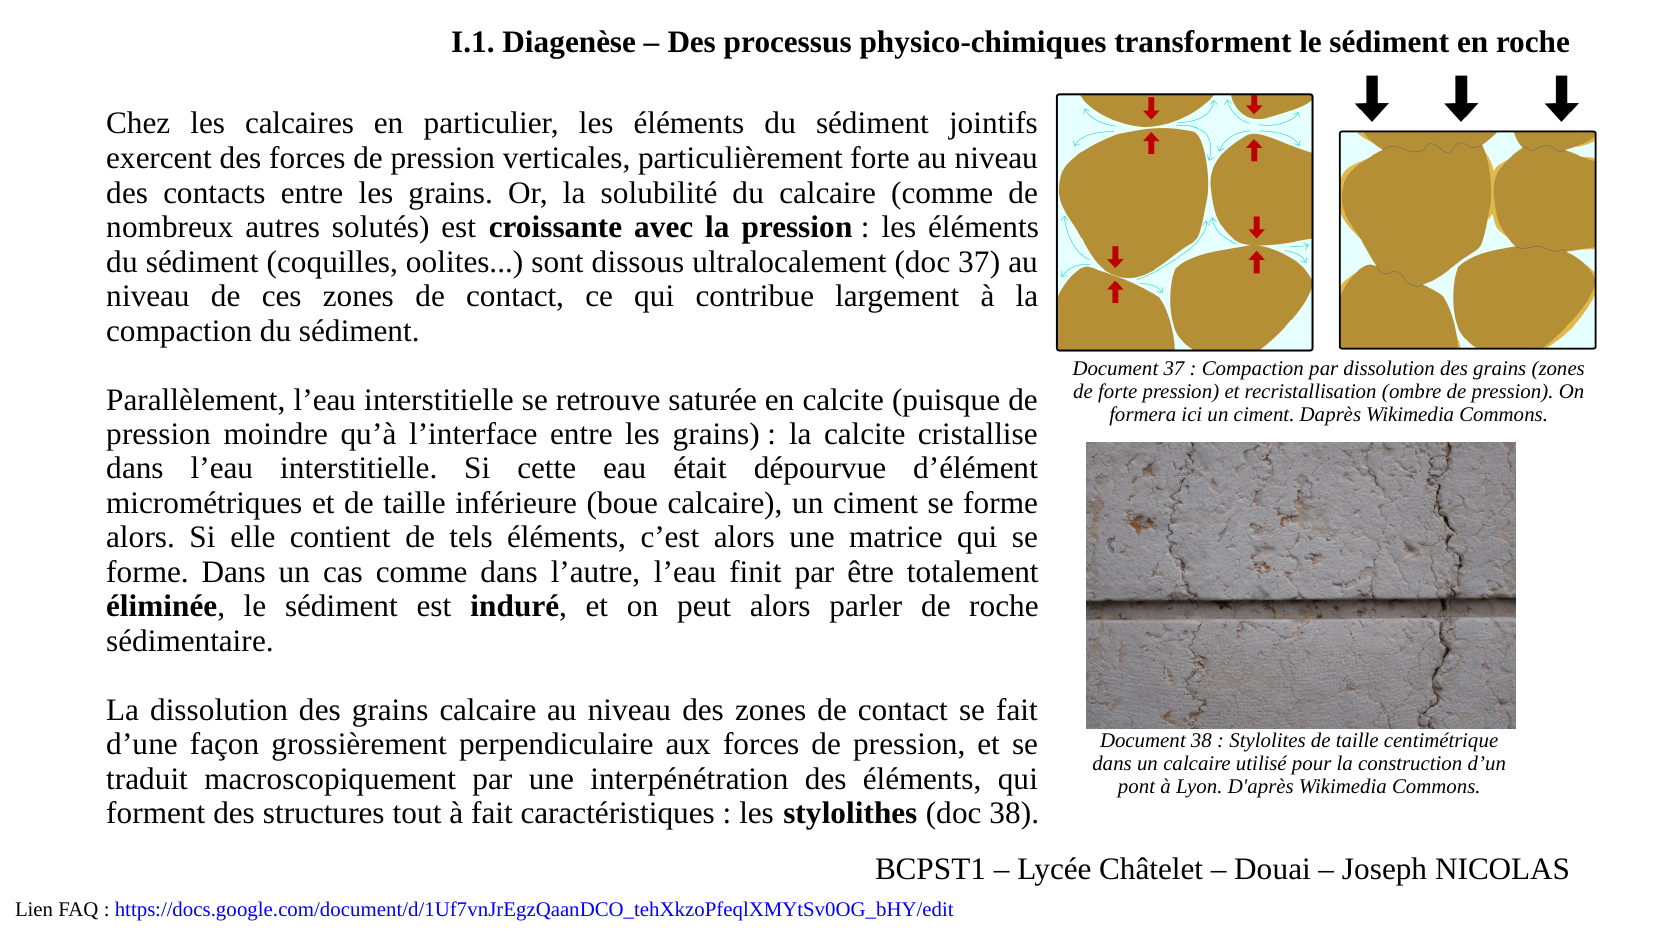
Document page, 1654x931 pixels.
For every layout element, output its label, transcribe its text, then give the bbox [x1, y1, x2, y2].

text_box Document 38 : Stylolites de taille centimétrique dans un calcaire utilisé pour la construction d’un pont à Lyon. D'après Wikimedia Commons. [1086, 717, 1512, 810]
text_box BCPST1 – Lycée Châtelet – Douai – Joseph NICOLAS [993, 832, 1571, 905]
text_box Chez les calcaires en particulier, les éléments du sédiment jointifs exercent des forces de pression verticales, particulièrement forte au niveau des contacts entre les grains. Or, la solubilité du calcaire (comme de nombreux autres solutés) est croissante avec la pression : les éléments du sédiment (coquilles, oolites...) sont dissous ultralocalement (doc 37) au niveau de ces zones de contact, ce qui contribue largement à la compaction du sédiment. Parallèlement, l’eau interstitielle se retrouve saturée en calcite (puisque de pression moindre qu’à l’interface entre les grains) : la calcite cristallise dans l’eau interstitielle. Si cette eau était dépourvue d’élément micrométriques et de taille inférieure (boue calcaire), un ciment se forme alors. Si elle contient de tels éléments, c’est alors une matrice qui se forme. Dans un cas comme dans l’autre, l’eau finit par être totalement éliminée, le sédiment est induré, et on peut alors parler de roche sédimentaire. La dissolution des grains calcaire au niveau des zones de contact se fait d’une façon grossièrement perpendiculaire aux forces de pression, et se traduit macroscopiquement par une interpénétration des éléments, qui forment des structures tout à fait caractéristiques : les stylolithes (doc 38). [106, 106, 1040, 900]
text_box I.1. Diagenèse – Des processus physico-chimiques transforment le sédiment en roche [401, 5, 1572, 78]
picture [1086, 442, 1516, 730]
text_box Document 37 : Compaction par dissolution des grains (zones de forte pression) et recristallisation (ombre de pression). On formera ici un ciment. Daprès Wikimedia Commons. [1062, 345, 1595, 438]
picture [1047, 70, 1605, 355]
text_box Lien FAQ : https://docs.google.com/document/d/1Uf7vnJrEgzQaanDCO_tehXkzoPfeqlXMYtSv0OG_bHY/edit [0, 897, 993, 931]
